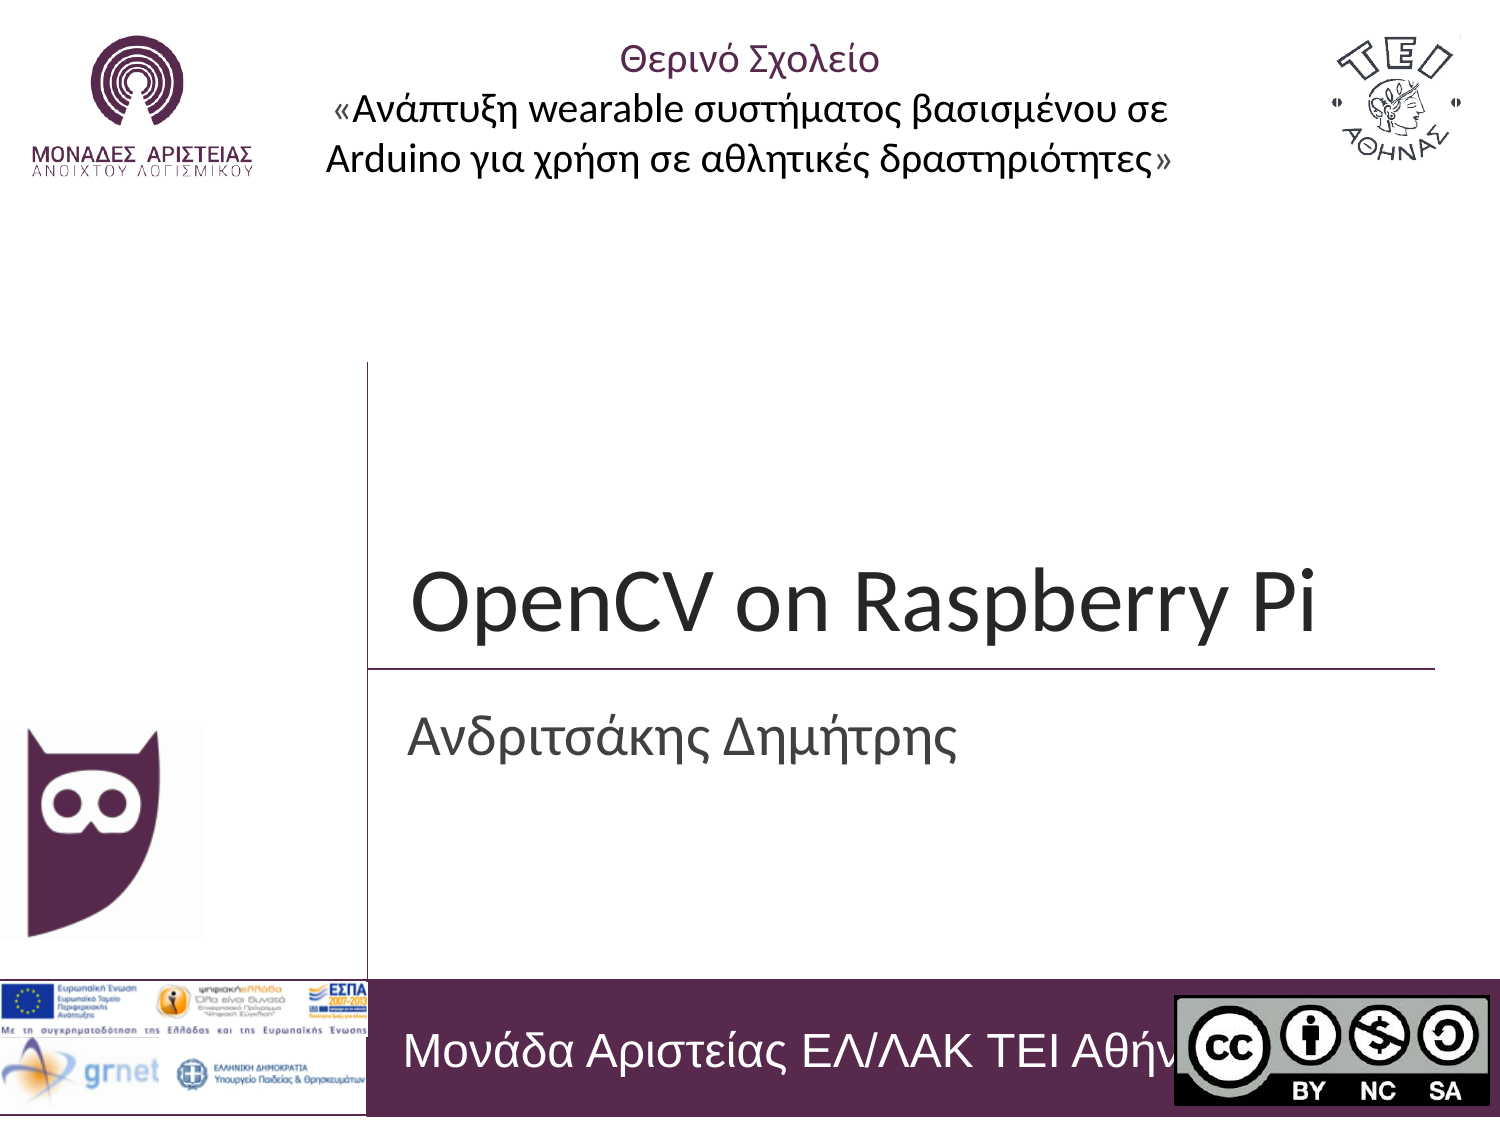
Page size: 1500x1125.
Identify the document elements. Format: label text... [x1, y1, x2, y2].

picture [0, 727, 204, 939]
picture [1174, 995, 1490, 1106]
text_box Ανδριτσάκης Δημήτρης [392, 704, 1455, 963]
title OpenCV on Raspberry Pi [395, 357, 1459, 658]
text_box Θερινό Σχολείο «Ανάπτυξη wearable συστήματος βασισμένου σε Arduino για χρήση σε αθλητικές δραστηριότητες» [280, 22, 1220, 190]
picture [175, 1057, 366, 1092]
picture [31, 36, 253, 177]
subtitle Μονάδα Αριστείας ΕΛ/ΛΑΚ ΤΕΙ Αθήνας [387, 992, 1488, 1105]
picture [0, 982, 368, 1113]
picture [1331, 35, 1461, 167]
